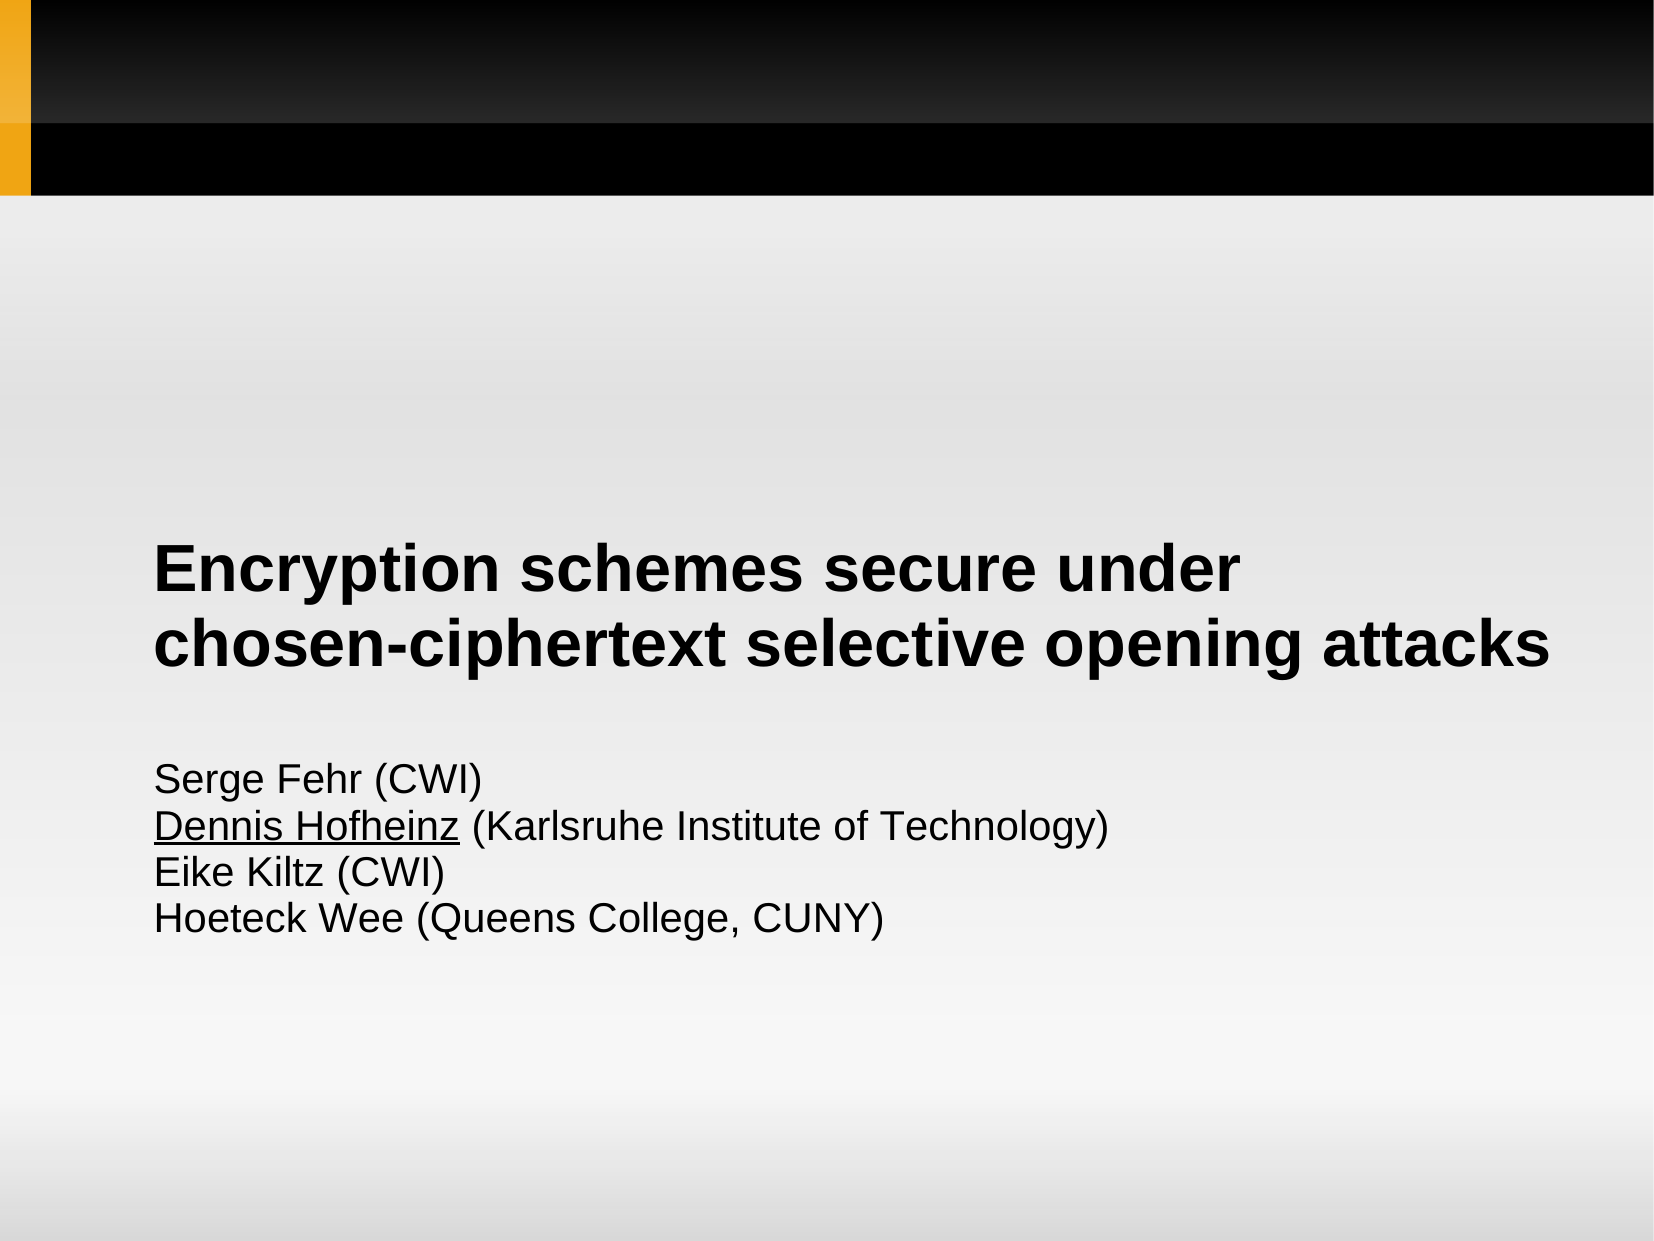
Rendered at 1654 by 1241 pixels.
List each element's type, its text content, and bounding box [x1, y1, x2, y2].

list Encryption schemes secure under chosen-ciphertext selective opening attacks Serge Fehr (CWI) Dennis Hofheinz (Karlsruhe Institute of Technology) Eike Kiltz (CWI) Hoeteck Wee (Queens College, CUNY) [82, 531, 1571, 943]
picture [0, 0, 1654, 1241]
